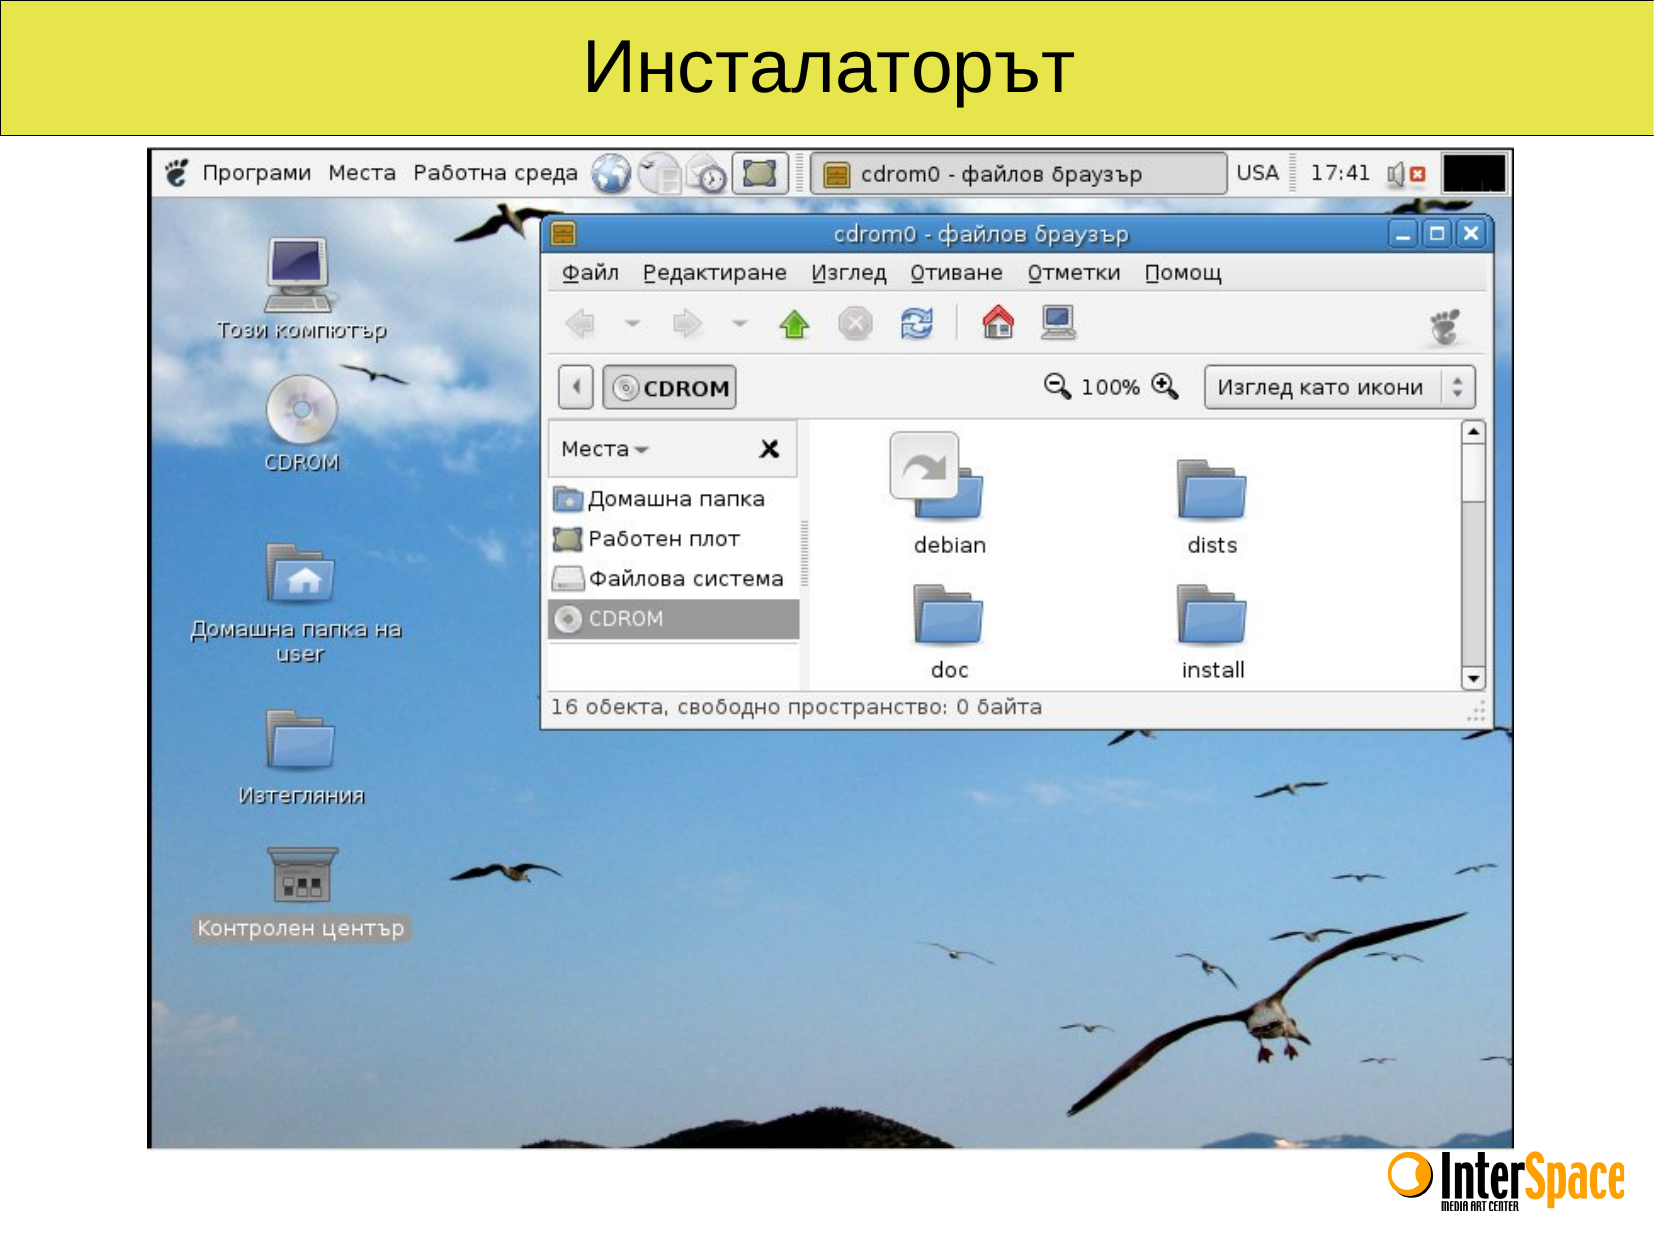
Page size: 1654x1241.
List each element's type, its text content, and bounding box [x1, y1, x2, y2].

title Инсталаторът [123, 14, 1536, 119]
picture [147, 147, 1514, 1152]
